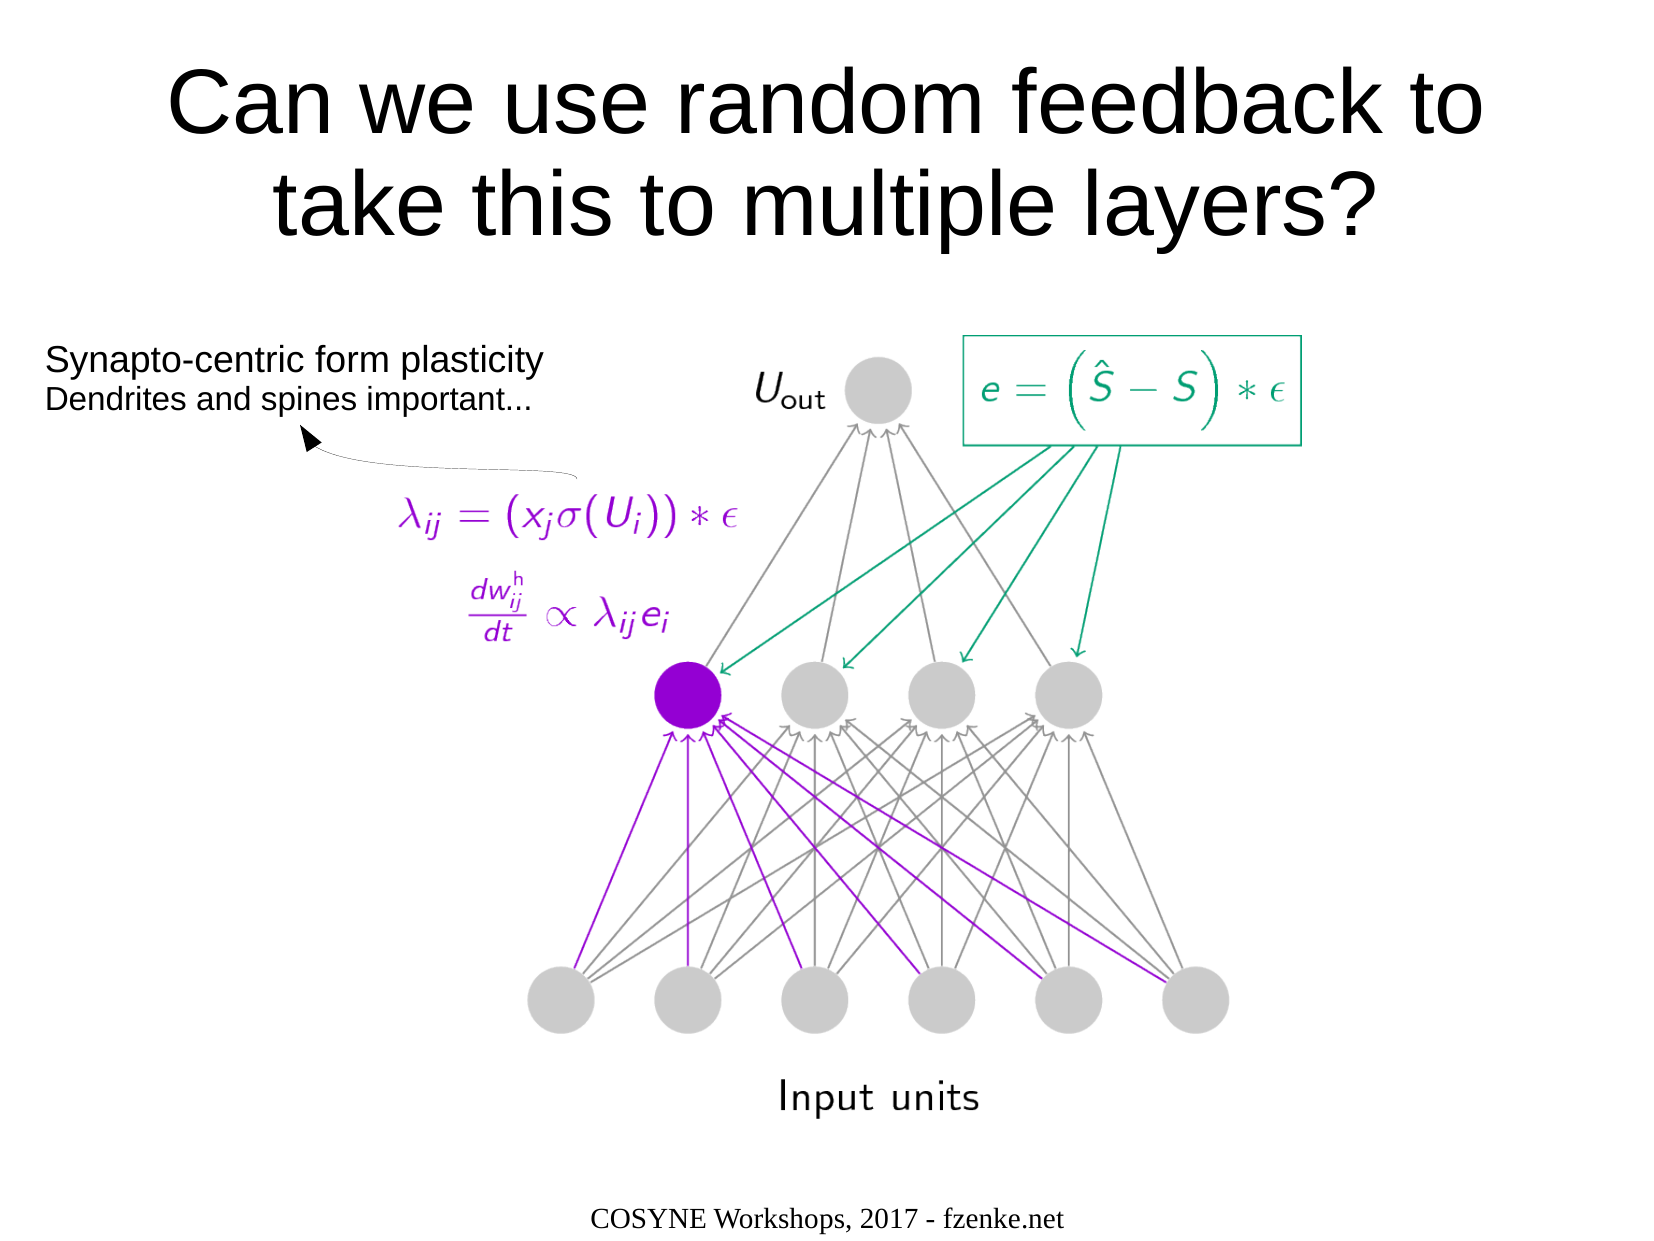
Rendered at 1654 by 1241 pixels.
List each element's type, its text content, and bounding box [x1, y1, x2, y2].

picture [352, 335, 1302, 1134]
title Can we use random feedback to take this to multiple layers? [82, 49, 1571, 257]
text_box Synapto-centric form plasticity Dendrites and spines important... [30, 330, 571, 425]
